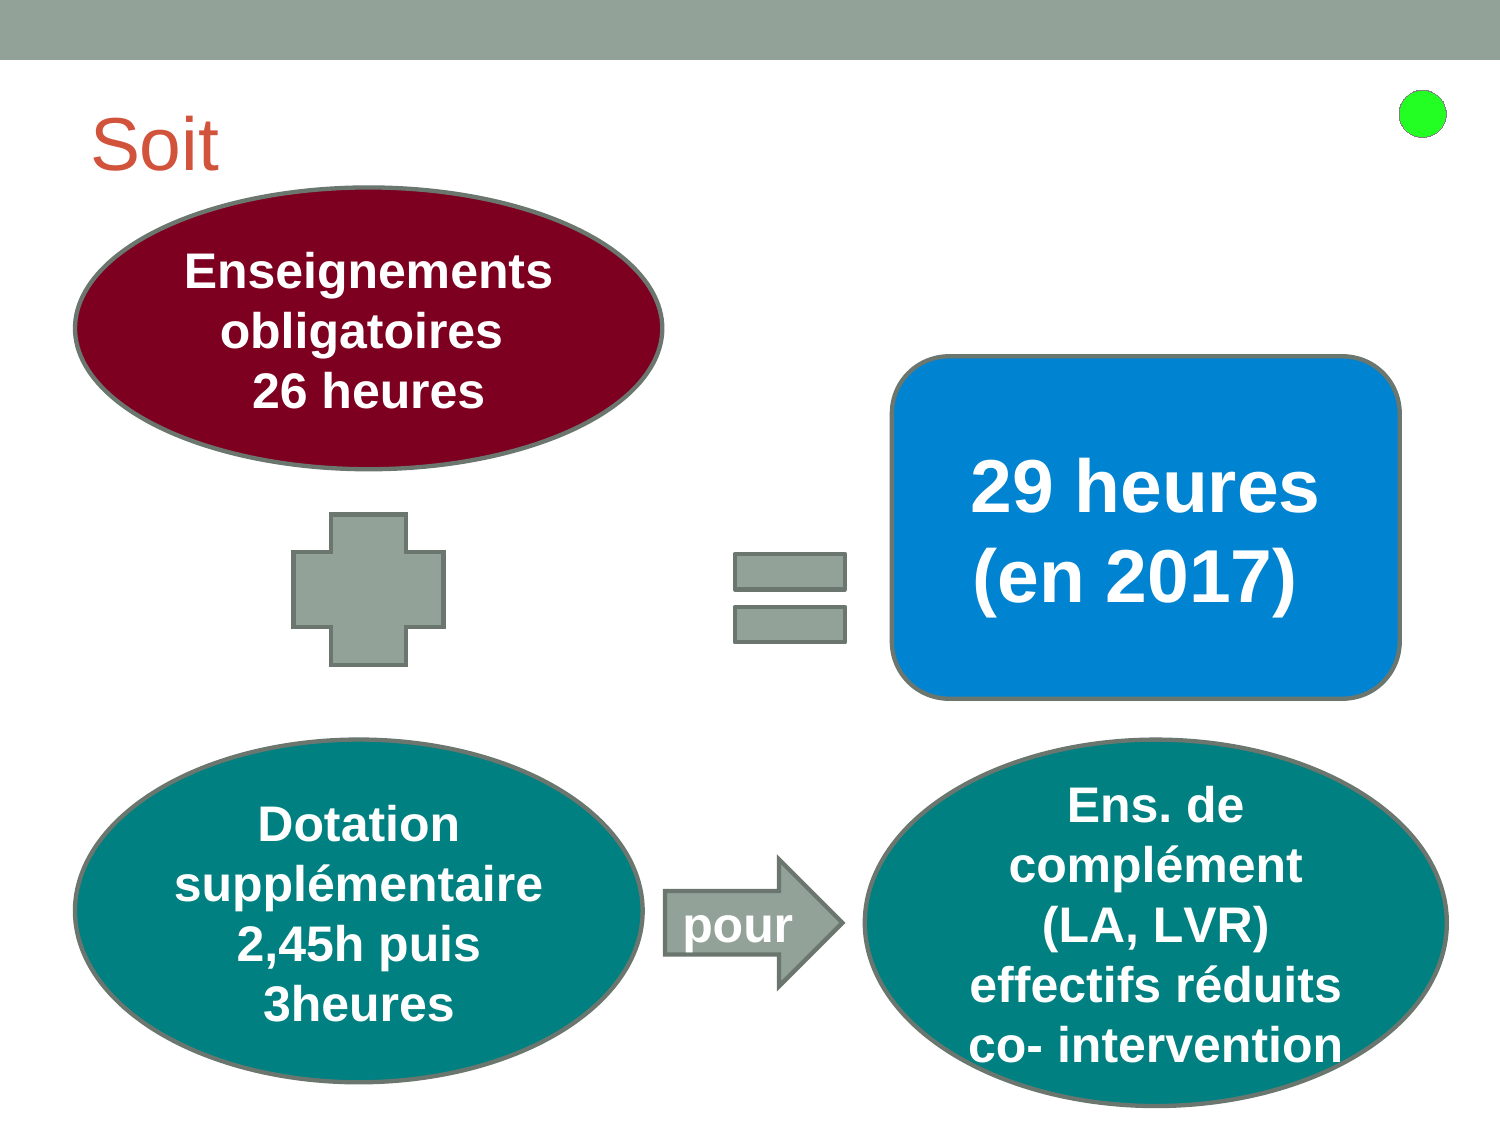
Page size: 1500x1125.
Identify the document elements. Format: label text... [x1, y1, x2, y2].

text_box [293, 514, 444, 665]
title Soit [75, 87, 1426, 176]
text_box Ens. de complément (LA, LVR) effectifs réduits co- intervention [864, 739, 1447, 1107]
text_box Enseignements obligatoires 26 heures [75, 187, 663, 470]
text_box [734, 606, 846, 643]
text_box pour [665, 859, 843, 987]
text_box Dotation supplémentaire 2,45h puis 3heures [74, 739, 643, 1083]
text_box [734, 554, 846, 590]
text_box 29 heures (en 2017) [891, 356, 1400, 699]
